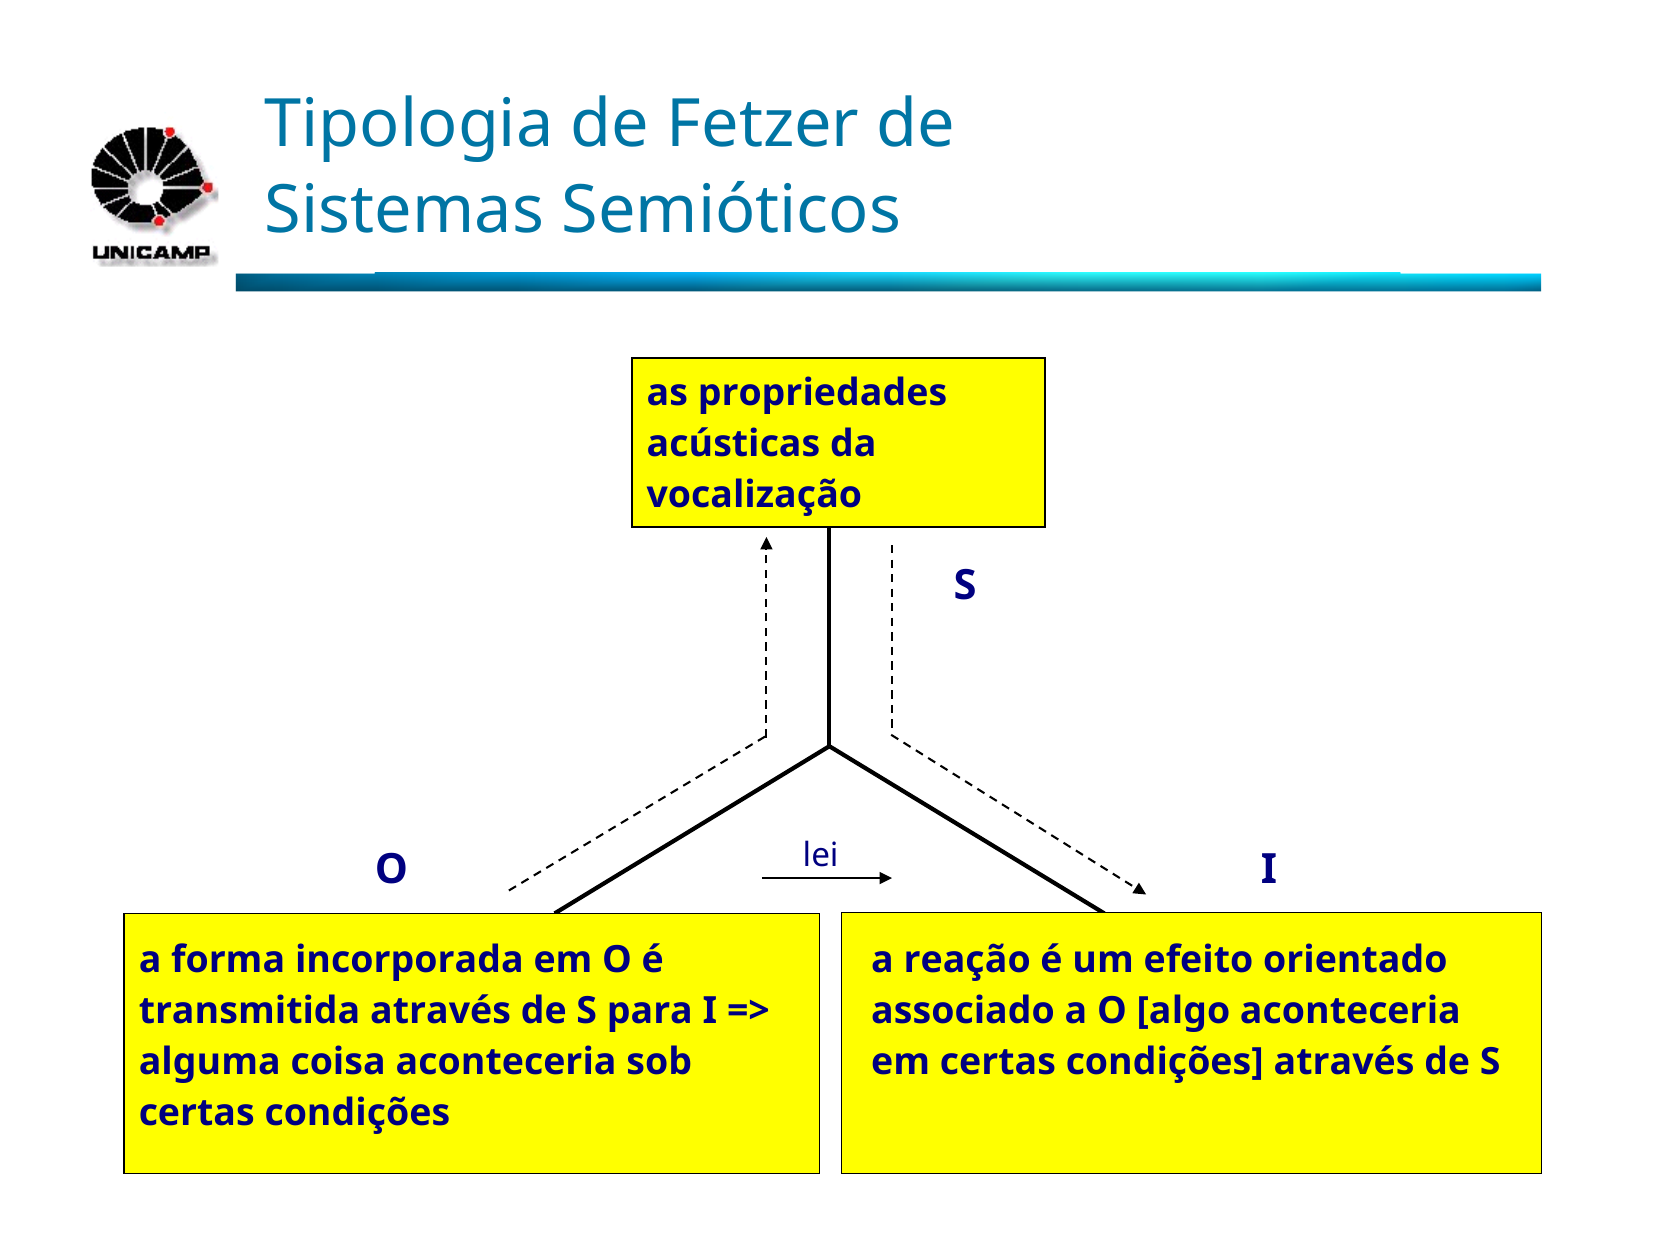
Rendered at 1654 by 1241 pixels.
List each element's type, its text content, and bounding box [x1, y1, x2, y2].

text_box lei [787, 879, 854, 884]
text_box S [939, 547, 992, 620]
text_box [841, 912, 1542, 1174]
text_box as propriedades acústicas da vocalização [631, 358, 1046, 527]
picture [125, 272, 1654, 295]
text_box lei [787, 822, 854, 877]
text_box a reação é um efeito orientado associado a O [algo aconteceria em certas condições] através de S [856, 925, 1530, 1094]
title Tipologia de Fetzer de Sistemas Semióticos [264, 42, 1534, 250]
text_box [124, 913, 820, 1174]
text_box O [360, 830, 424, 904]
text_box I [1246, 830, 1293, 904]
text_box a forma incorporada em O é transmitida através de S para I => alguma coisa aconteceria sob certas condições [123, 925, 798, 1145]
